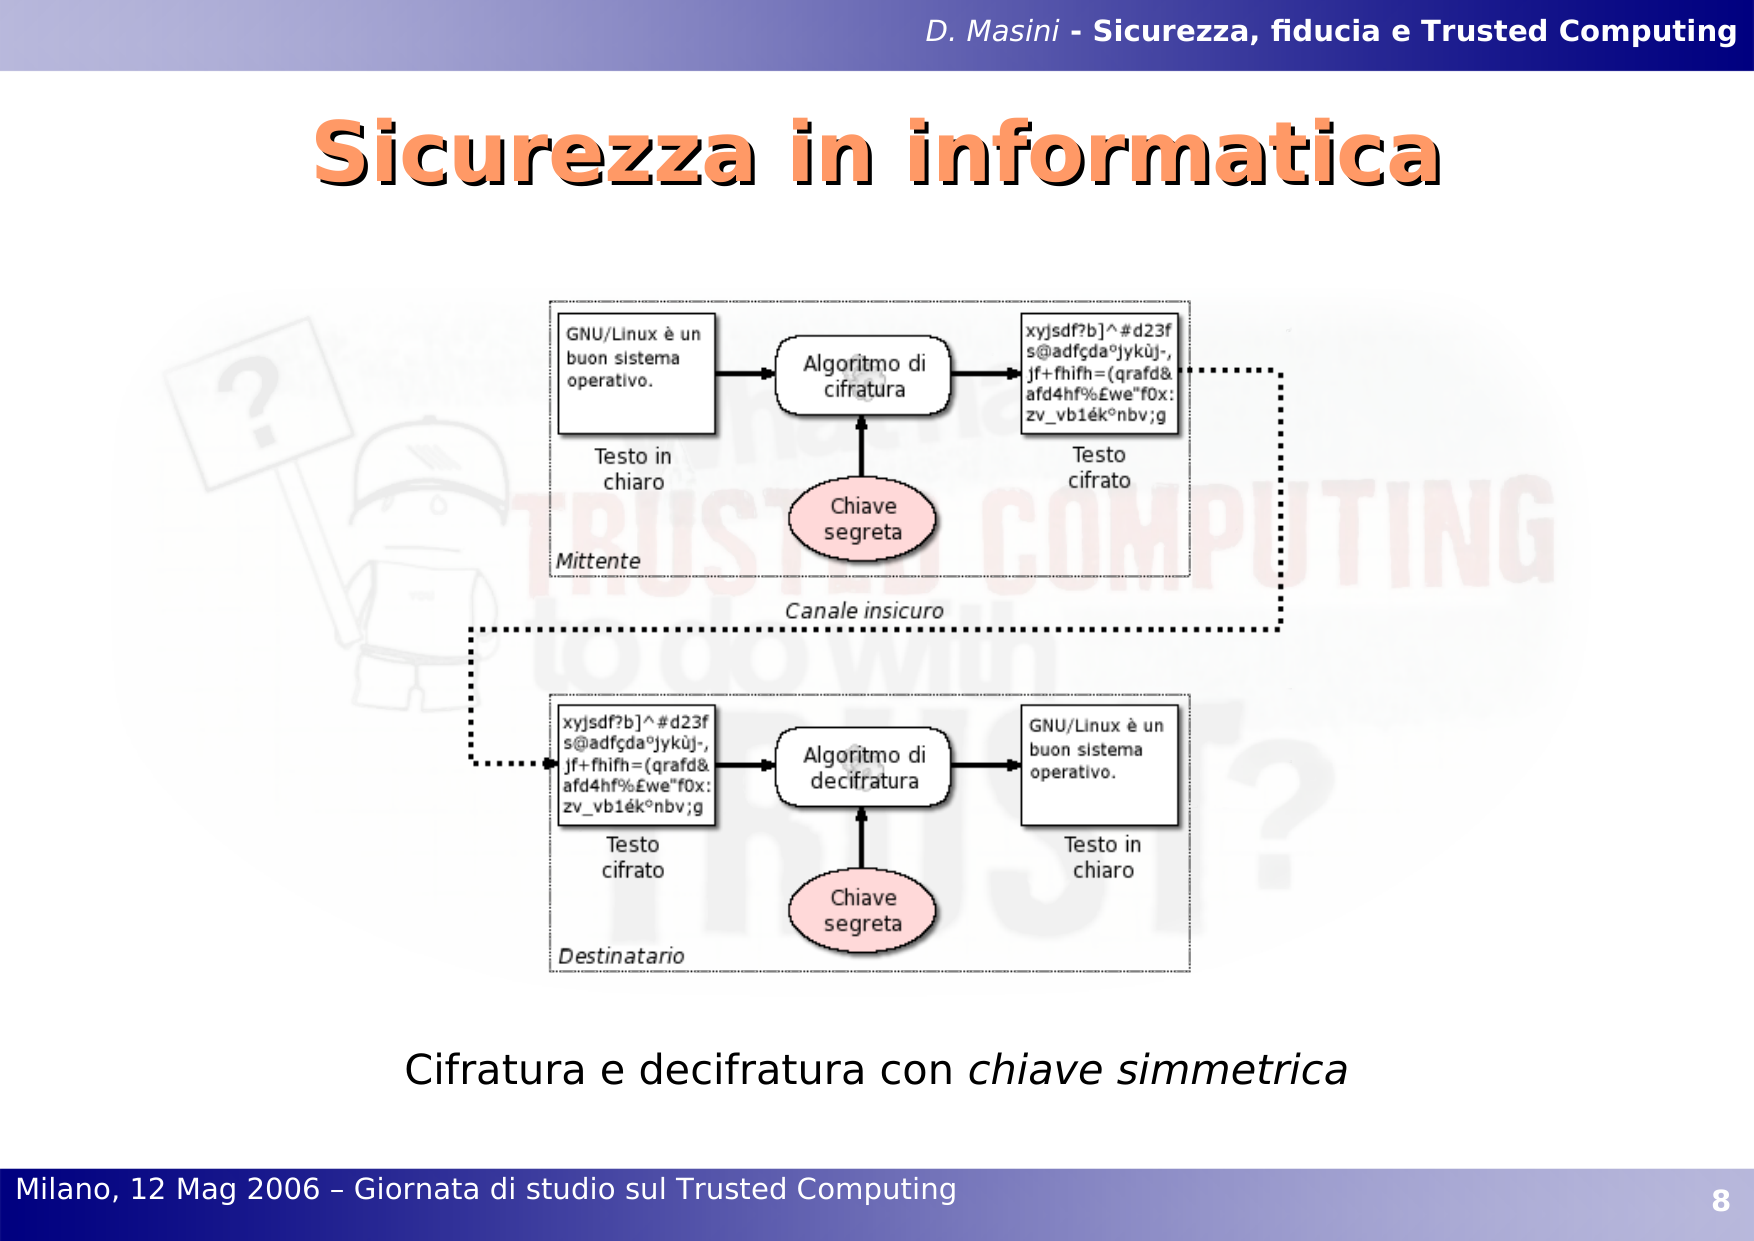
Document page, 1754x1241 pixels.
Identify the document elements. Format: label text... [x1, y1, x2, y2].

text_box Milano, 12 Mag 2006 – Giornata di studio sul Trusted Computing [0, 1175, 1314, 1234]
text_box Cifratura e decifratura con chiave simmetrica [91, 1047, 1663, 1109]
text_box D. Masini - Sicurezza, fiducia e Trusted Computing [602, 7, 1754, 63]
title Sicurezza in informatica [87, 49, 1667, 257]
text_box <numero> [1641, 1185, 1732, 1223]
picture [0, 0, 1754, 1241]
